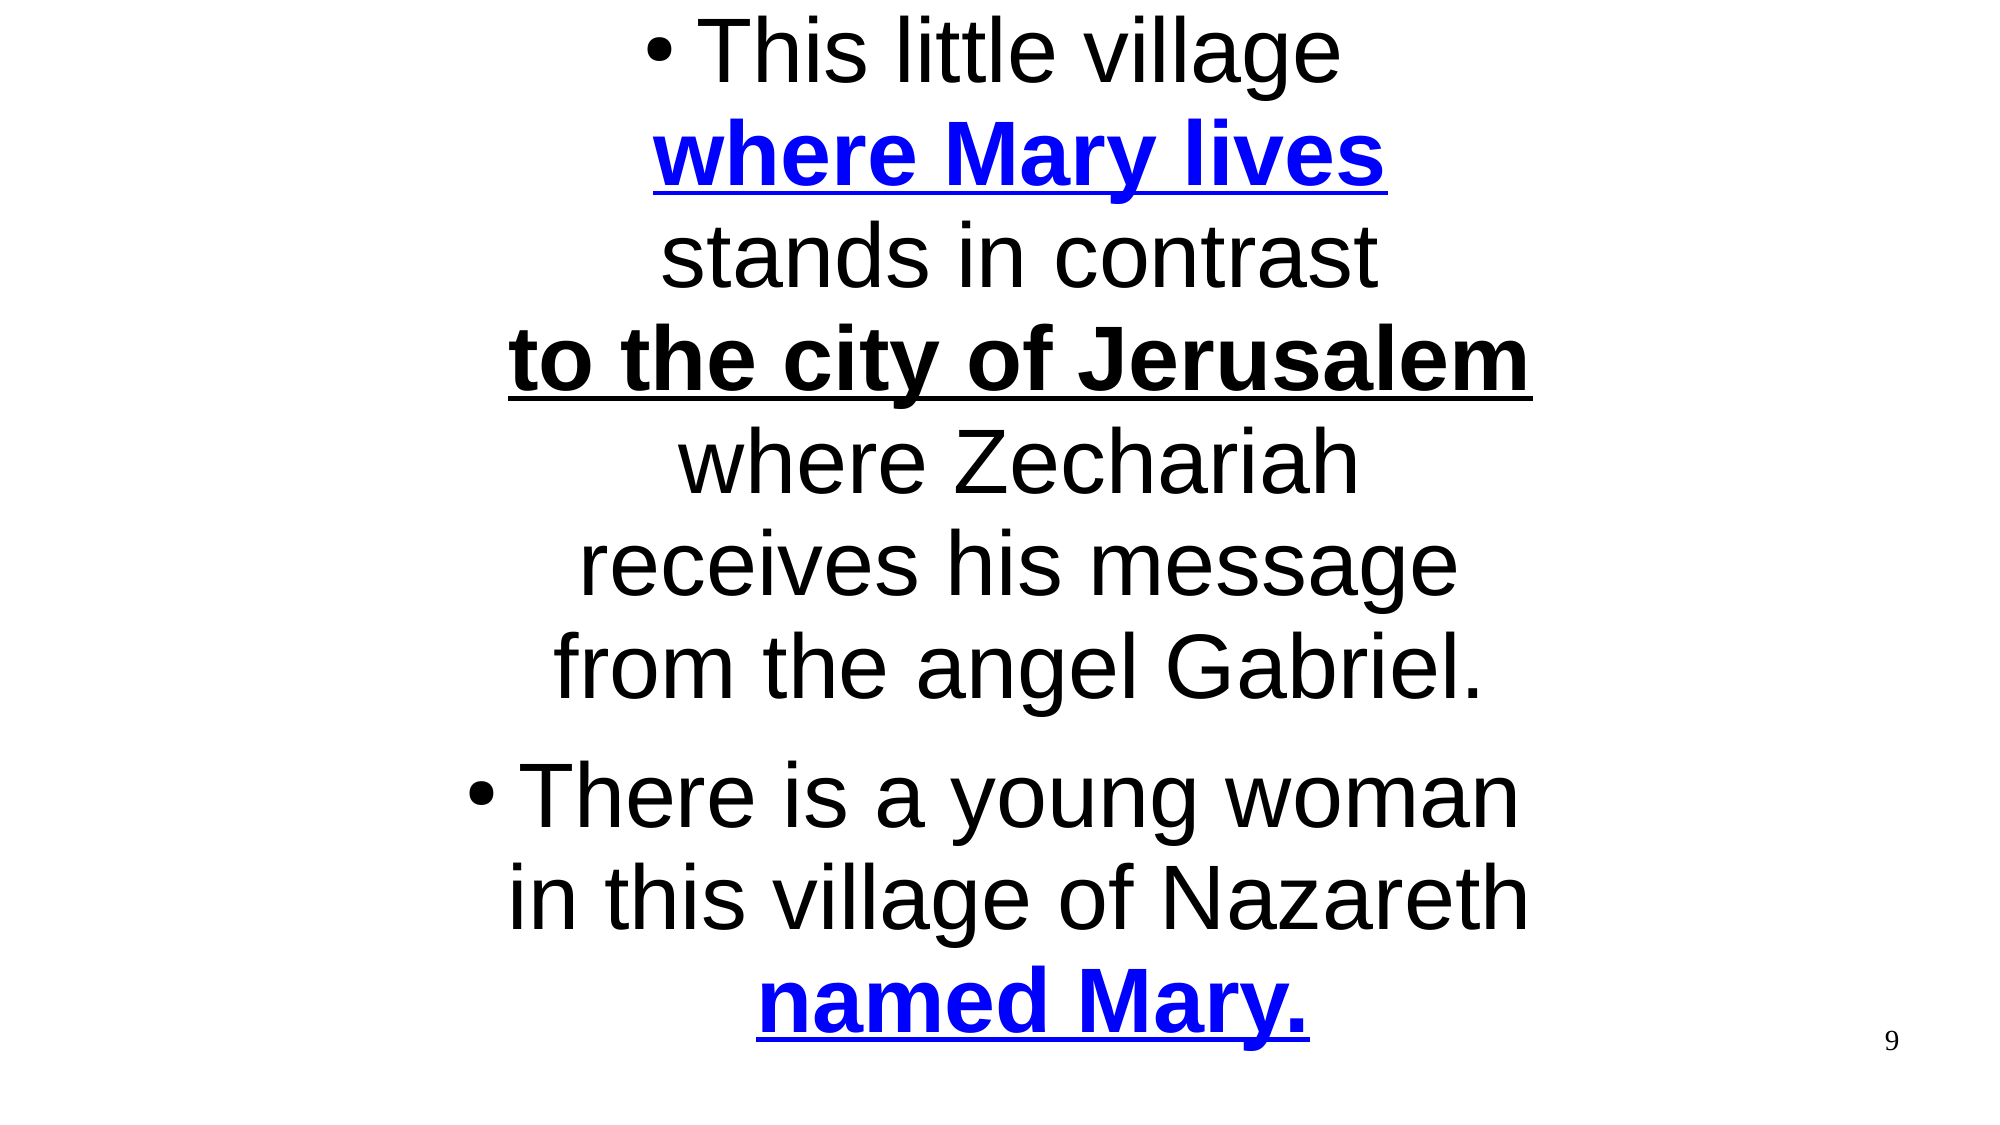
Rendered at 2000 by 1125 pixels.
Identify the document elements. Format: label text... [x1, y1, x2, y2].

list This little village where Mary lives stands in contrast to the city of Jerusalem where Zechariah receives his message from the angel Gabriel. There is a young woman in this village of Nazareth named Mary. [0, 0, 1996, 1123]
